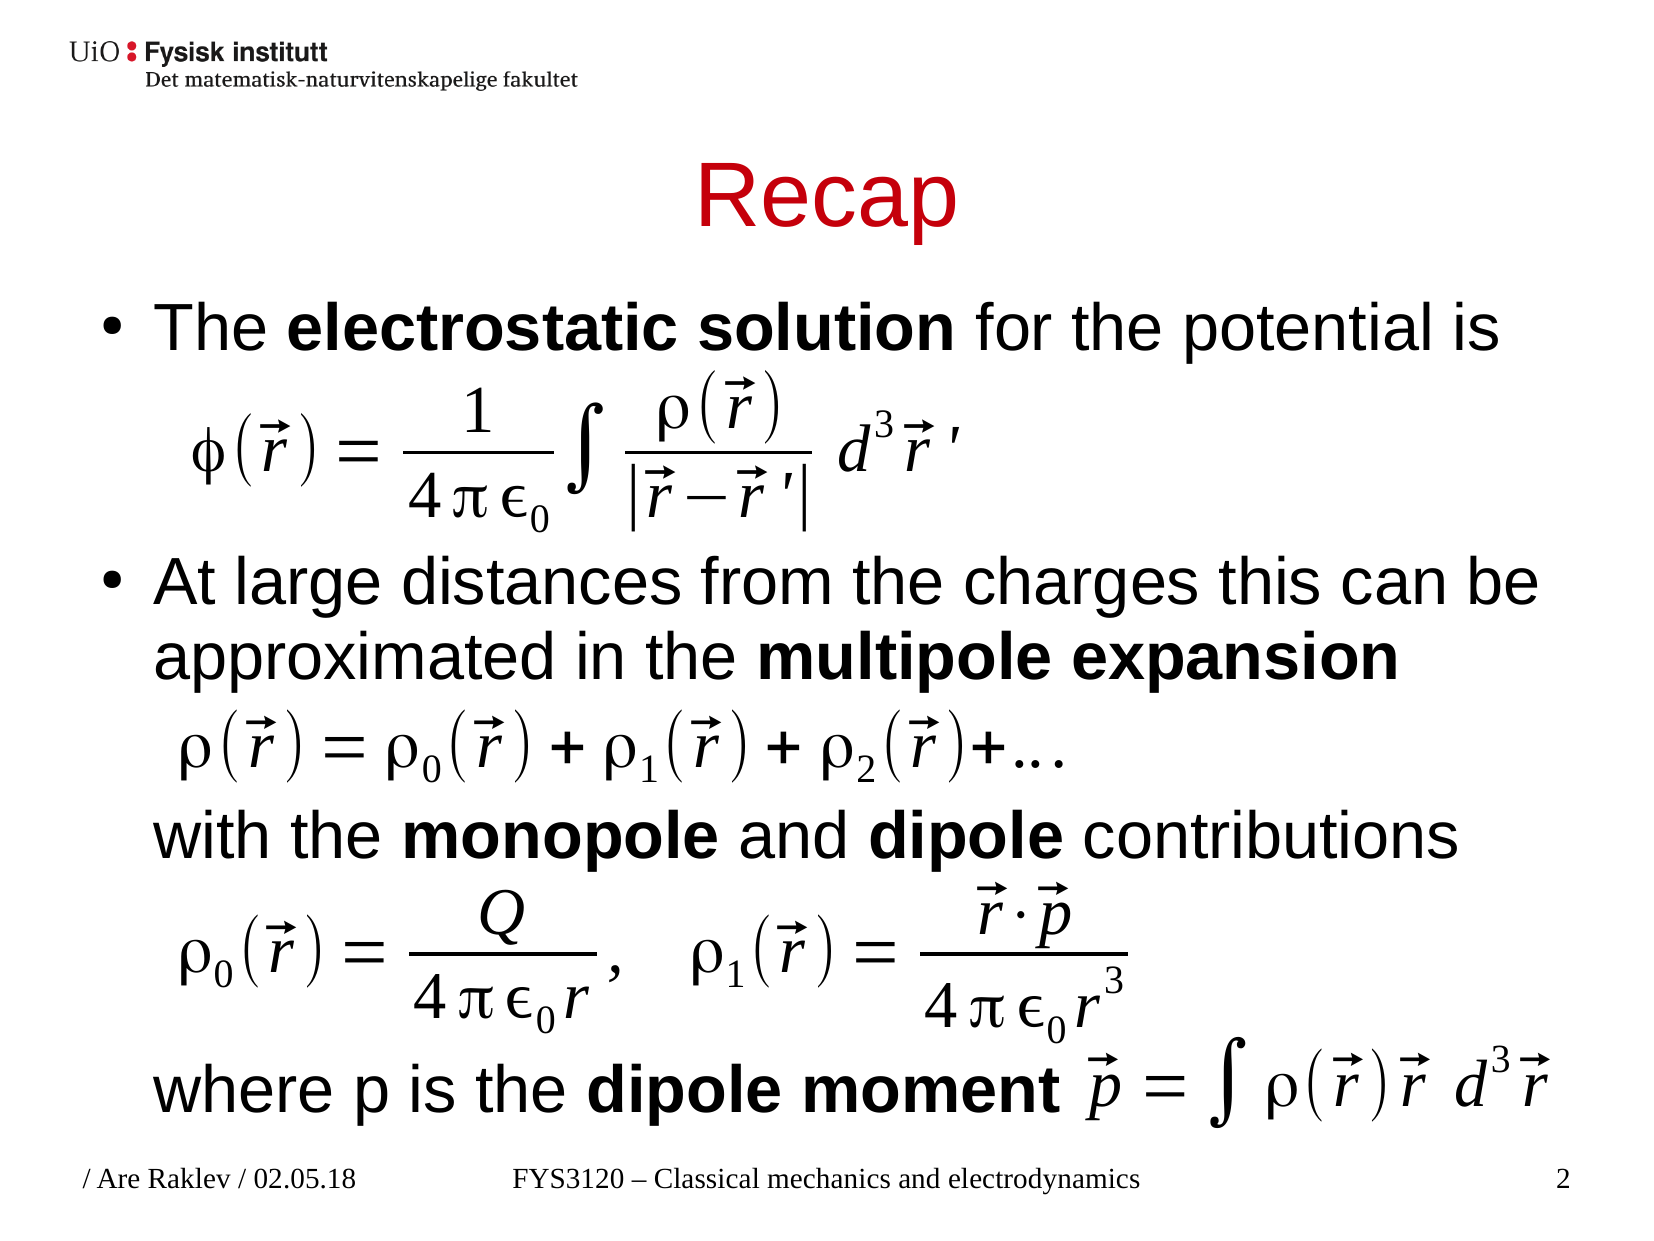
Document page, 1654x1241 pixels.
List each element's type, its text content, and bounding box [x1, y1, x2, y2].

title Recap [82, 90, 1571, 290]
chart [171, 705, 1076, 792]
chart [184, 366, 970, 542]
list The electrostatic solution for the potential is At large distances from the charges this can be approximated in the multipole expansion with the monopole and dipole contributions where p is the dipole moment [82, 290, 1571, 1147]
chart [171, 874, 1561, 1134]
picture [68, 37, 581, 93]
